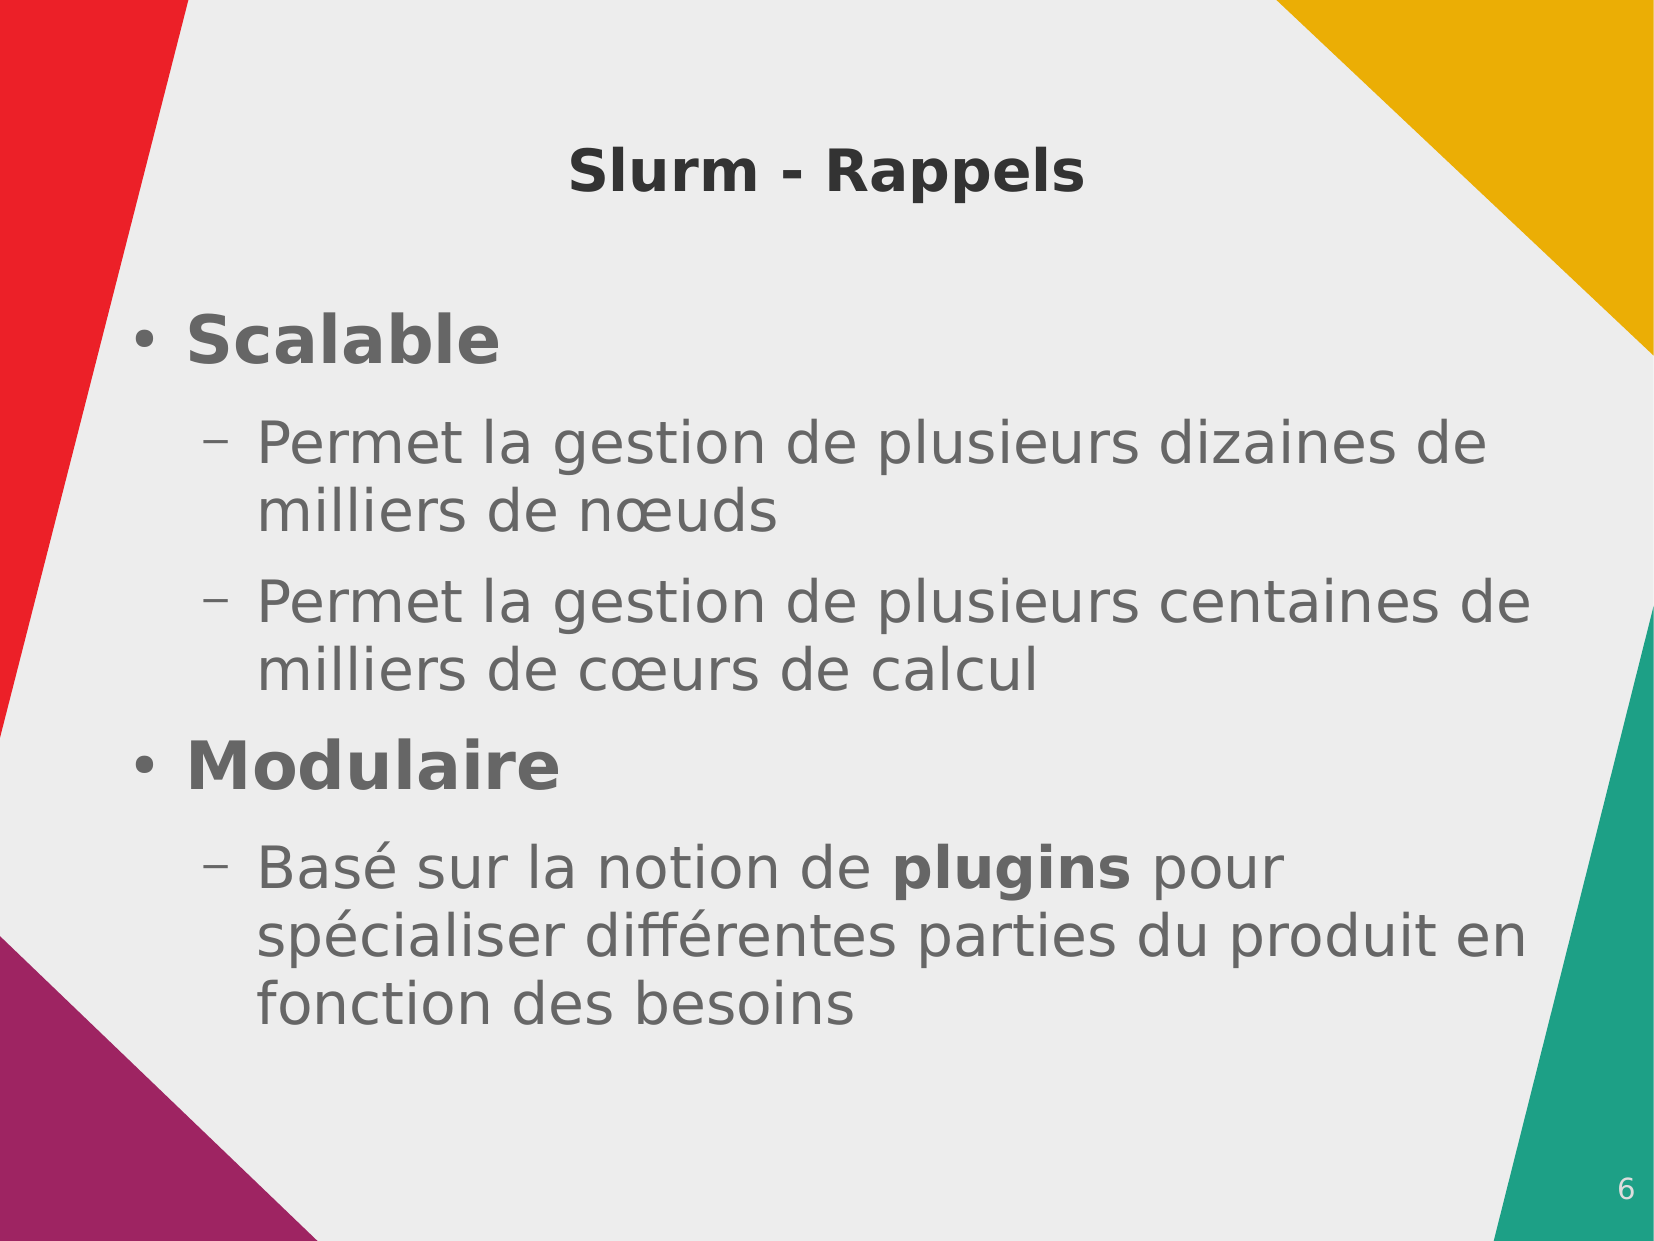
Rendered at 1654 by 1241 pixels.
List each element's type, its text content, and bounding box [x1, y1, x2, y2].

title Slurm - Rappels [114, 73, 1539, 271]
list Scalable Permet la gestion de plusieurs dizaines de milliers de nœuds Permet la gestion de plusieurs centaines de milliers de cœurs de calcul Modulaire Basé sur la notion de plugins pour spécialiser différentes parties du produit en fonction des besoins [114, 302, 1539, 1217]
